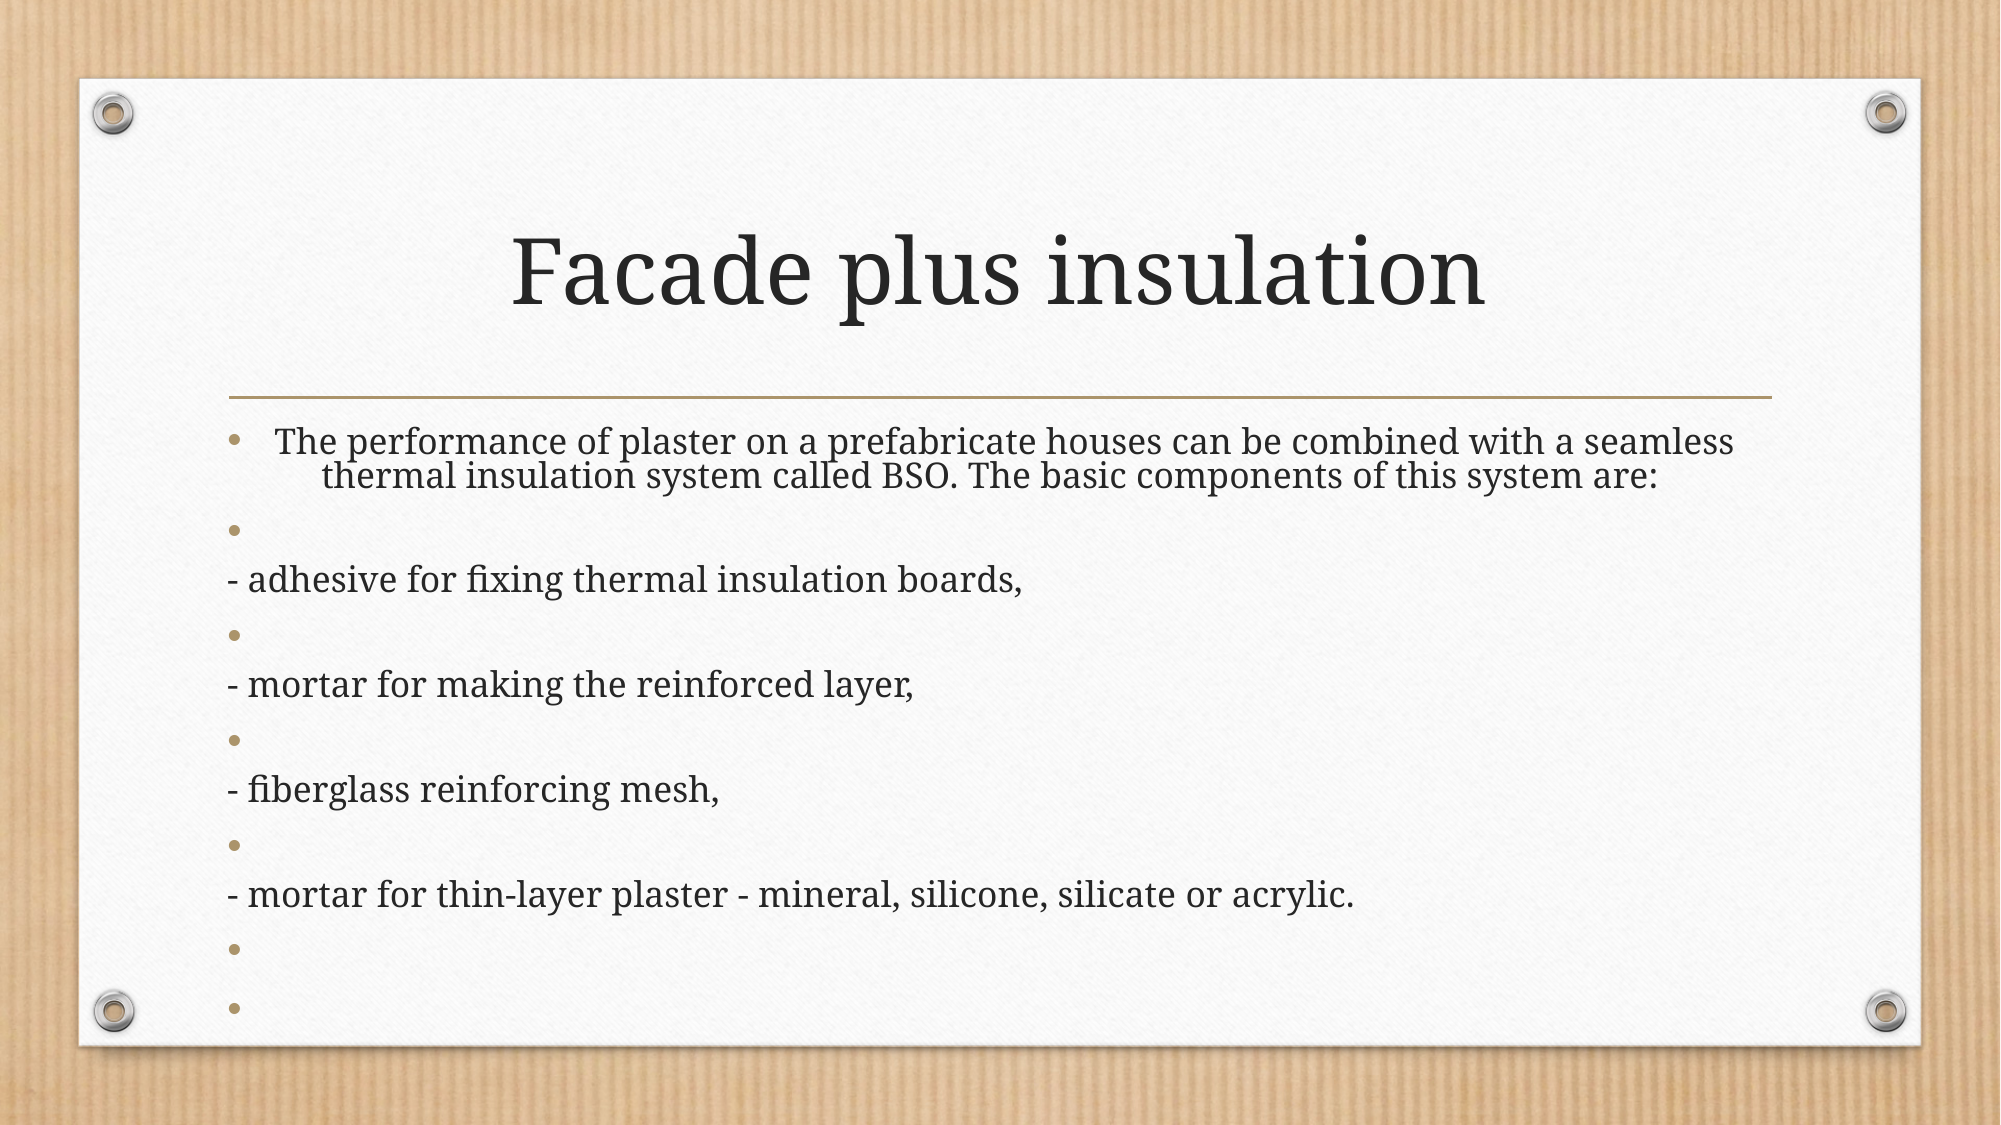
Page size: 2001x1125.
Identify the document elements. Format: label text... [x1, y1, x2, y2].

title Facade plus insulation [212, 161, 1788, 376]
list The performance of plaster on a prefabricate houses can be combined with a seamless thermal insulation system called BSO. The basic components of this system are: - adhesive for fixing thermal insulation boards, - mortar for making the reinforced layer, - fiberglass reinforcing mesh, - mortar for thin-layer plaster - mineral, silicone, silicate or acrylic. [212, 419, 1788, 964]
